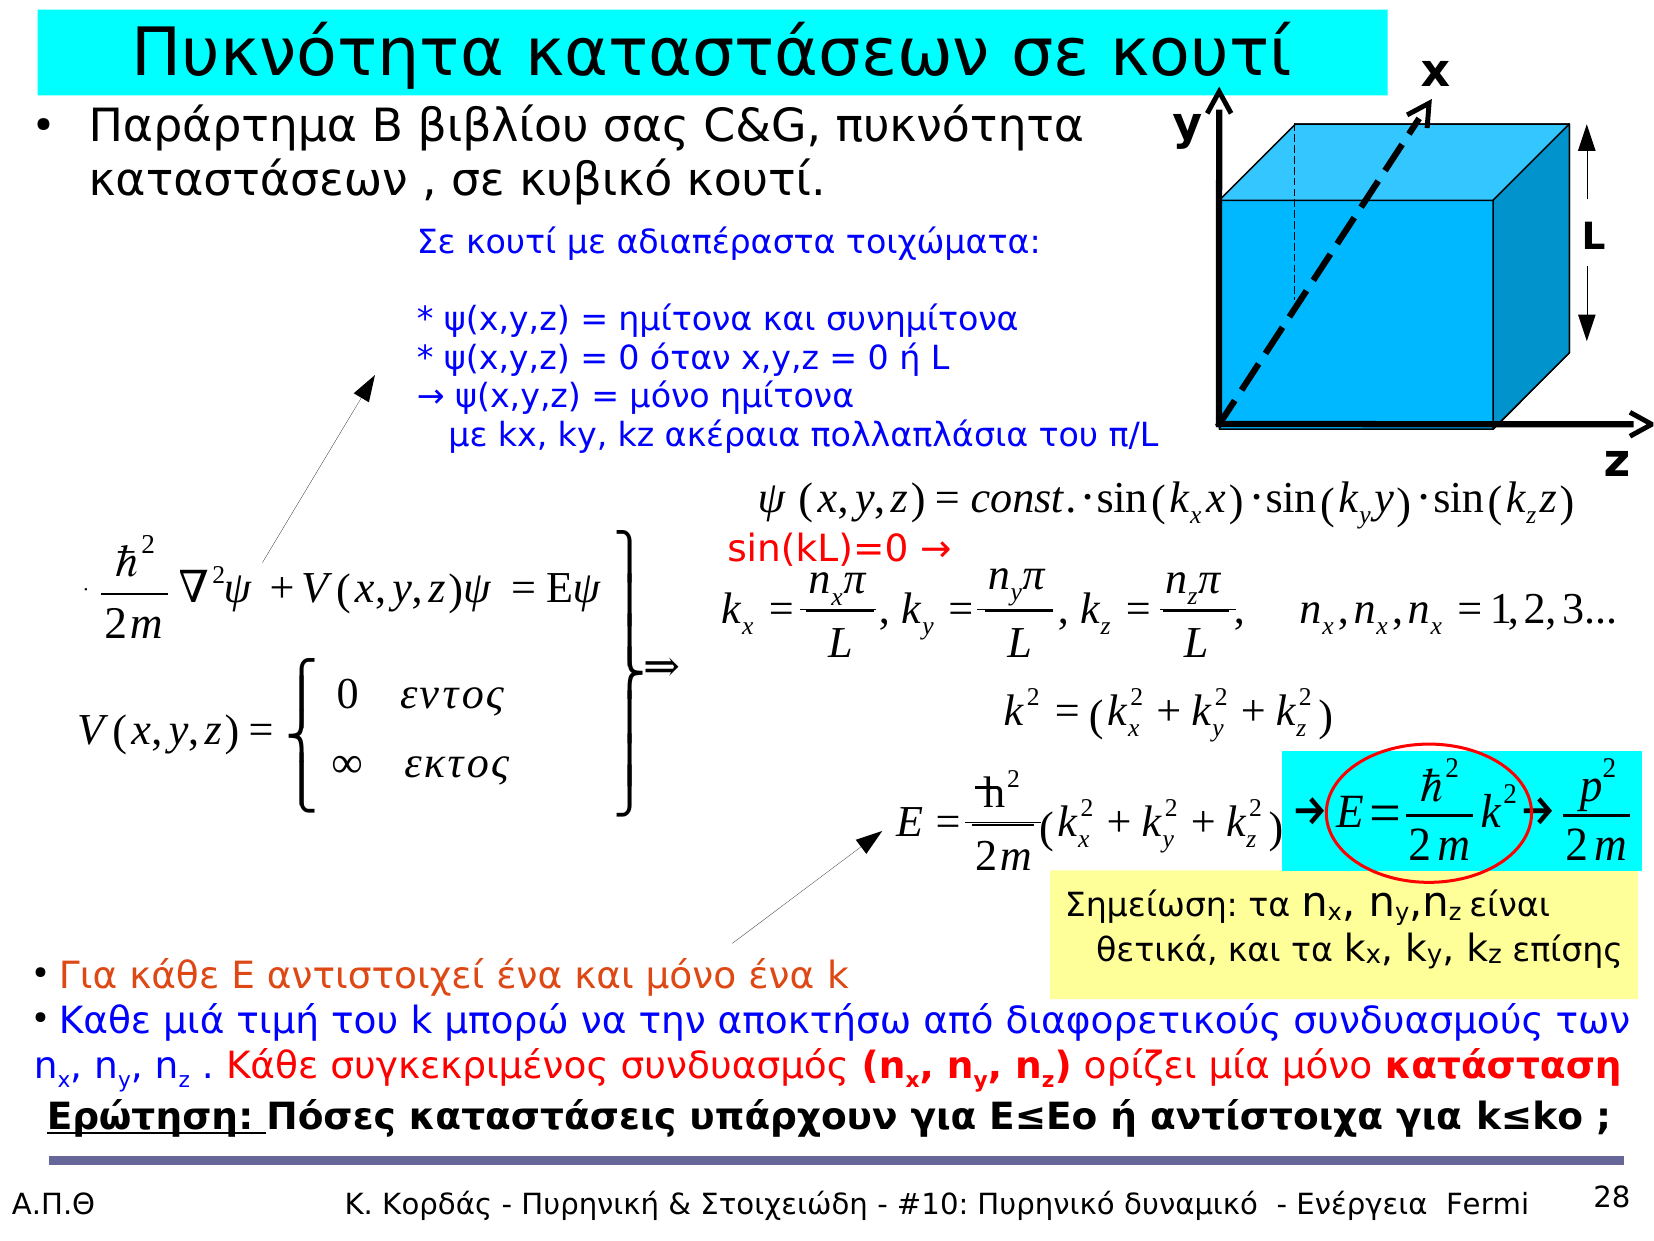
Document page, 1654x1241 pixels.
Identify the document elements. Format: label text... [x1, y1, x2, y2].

text_box [1223, 124, 1570, 421]
text_box Σε κουτί με αδιαπέραστα τοιχώματα: * ψ(x,y,z) = ημίτονα και συνημίτονα * ψ(x,y,z) = 0 όταν x,y,z = 0 ή L → ψ(x,y,z) = μόνο ημίτονα με kx, ky, kz ακέραια πολλαπλάσια του π/L [402, 215, 1214, 462]
text_box x [1405, 36, 1465, 106]
text_box sin(kL)=0 → [712, 519, 979, 578]
text_box Για κάθε Ε αντιστοιχεί ένα και μόνο ένα k Καθε μιά τιμή του k μπορώ να την αποκτήσω από διαφορετικούς συνδυασμούς των nx, ny, nz . Κάθε συγκεκριμένος συνδυασμός (nx, ny, nz) ορίζει μία μόνο κατάσταση Ερώτηση: Πόσες καταστάσεις υπάρχουν για Ε≤Εο ή αντίστοιχα για k≤ko ; [19, 943, 1651, 1146]
text_box Σημείωση: τα nx, ny,nz είναι θετικά, και τα kx, ky, kz επίσης [1050, 870, 1639, 1000]
text_box z [1588, 426, 1646, 495]
text_box y [1157, 89, 1218, 159]
list Παράρτημα Β βιβλίου σας C&G, πυκνότητα καταστάσεων , σε κυβικό κουτί. [17, 99, 1201, 310]
chart [73, 445, 1645, 893]
chart [1328, 746, 1530, 872]
title Πυκνότητα καταστάσεων σε κουτί [37, 9, 1388, 96]
text_box L [1553, 204, 1617, 266]
